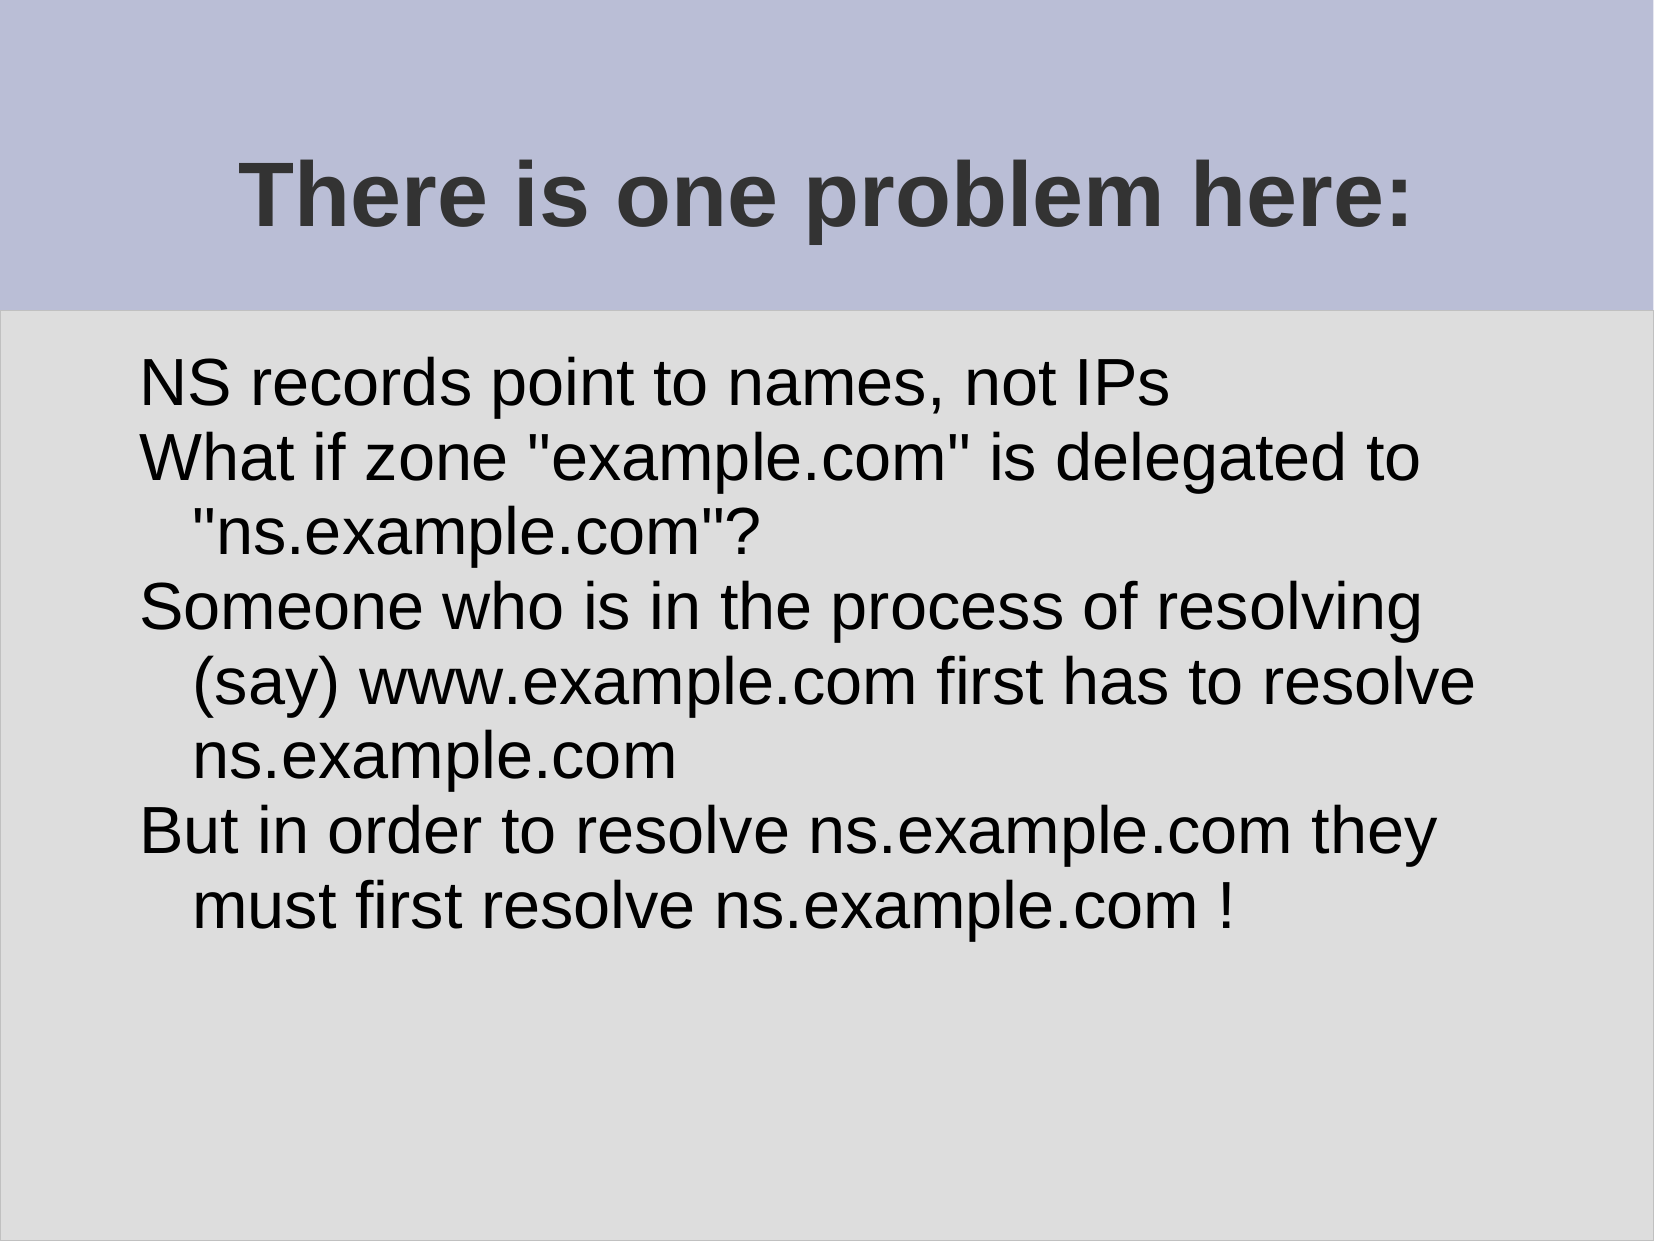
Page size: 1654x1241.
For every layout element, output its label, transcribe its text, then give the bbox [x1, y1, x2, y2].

title There is one problem here: [121, 91, 1534, 299]
list NS records point to names, not IPs What if zone "example.com" is delegated to "ns.example.com"? Someone who is in the process of resolving (say) www.example.com first has to resolve ns.example.com But in order to resolve ns.example.com they must first resolve ns.example.com ! [121, 344, 1534, 1127]
